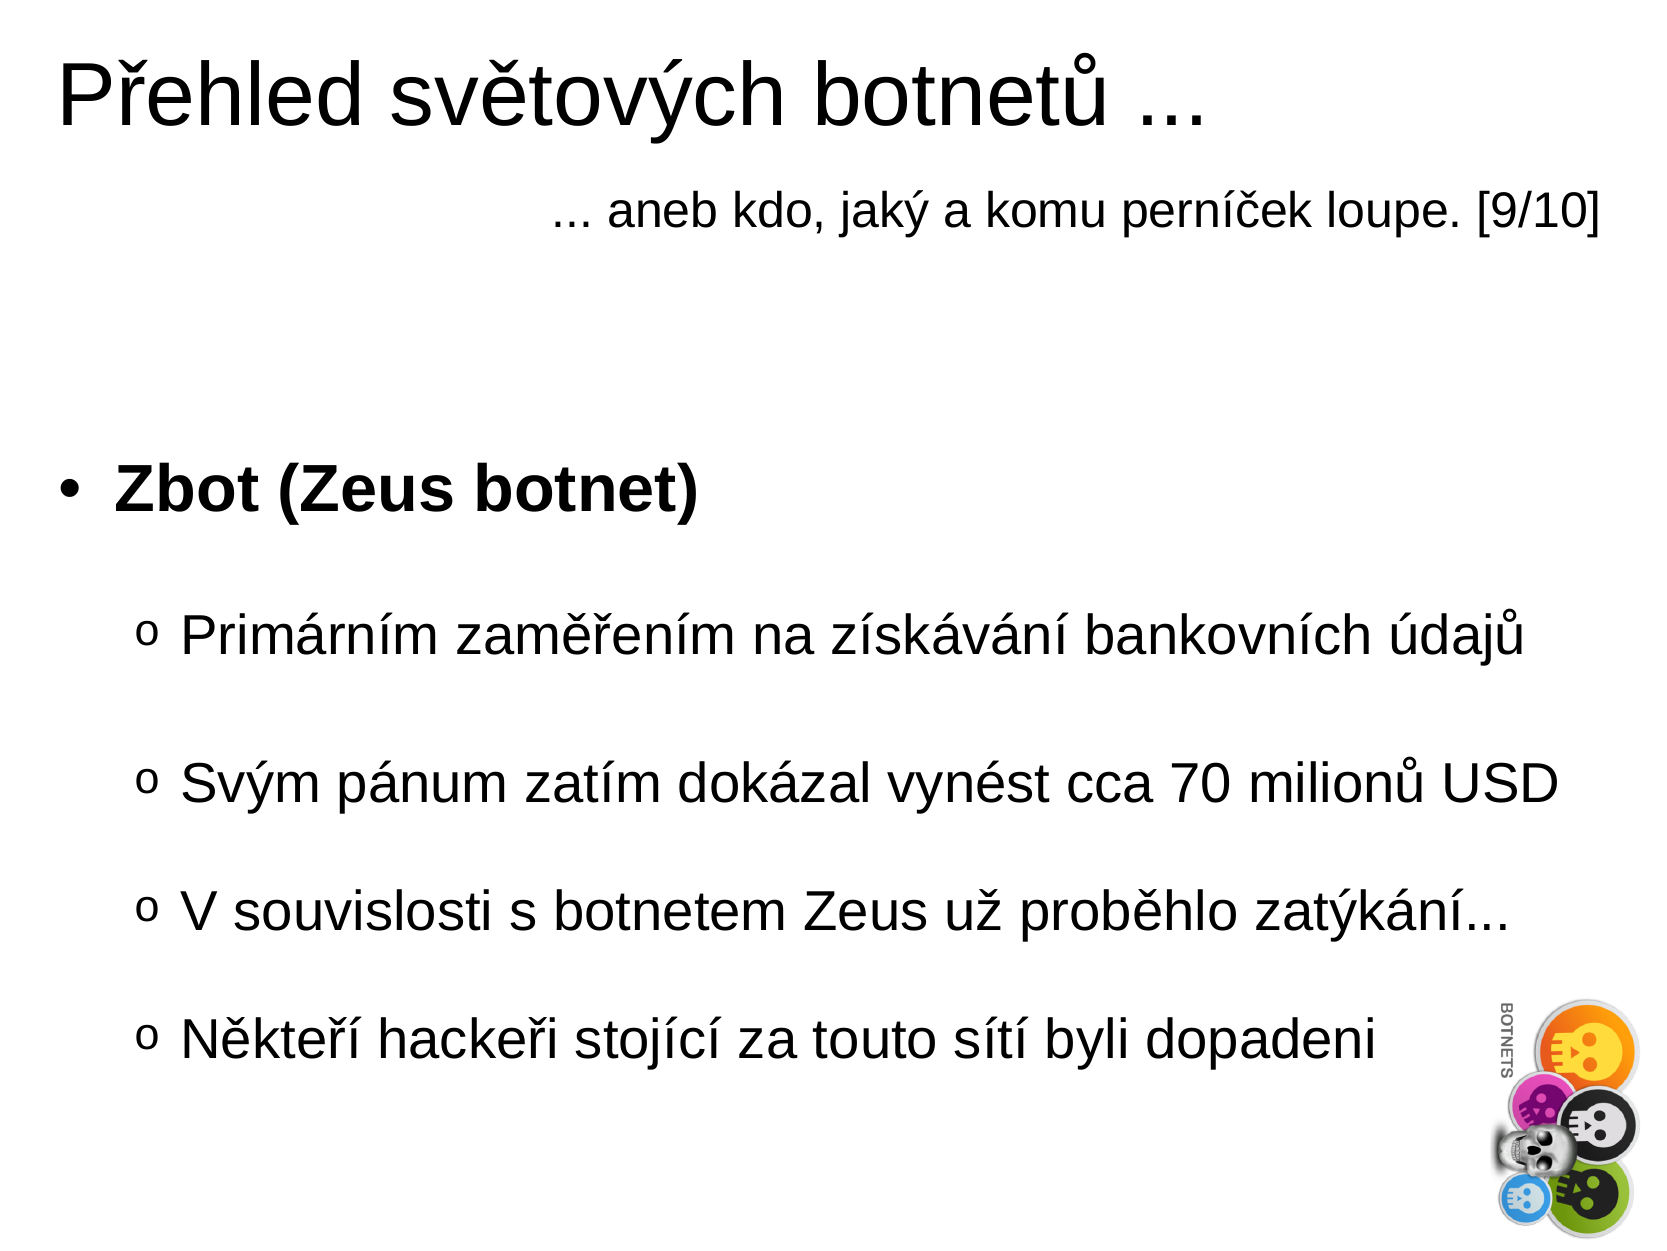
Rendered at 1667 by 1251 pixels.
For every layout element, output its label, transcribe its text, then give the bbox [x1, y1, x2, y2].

picture [1476, 996, 1648, 1241]
title Přehled světových botnetů ... ... aneb kdo, jaký a komu perníček loupe. [9/10] [56, 43, 1625, 250]
list Zbot (Zeus botnet) Primárním zaměřením na získávání bankovních údajů Svým pánum zatím dokázal vynést cca 70 milionů USD V souvislosti s botnetem Zeus už proběhlo zatýkání... Někteří hackeři stojící za touto sítí byli dopadeni [39, 299, 1627, 1198]
